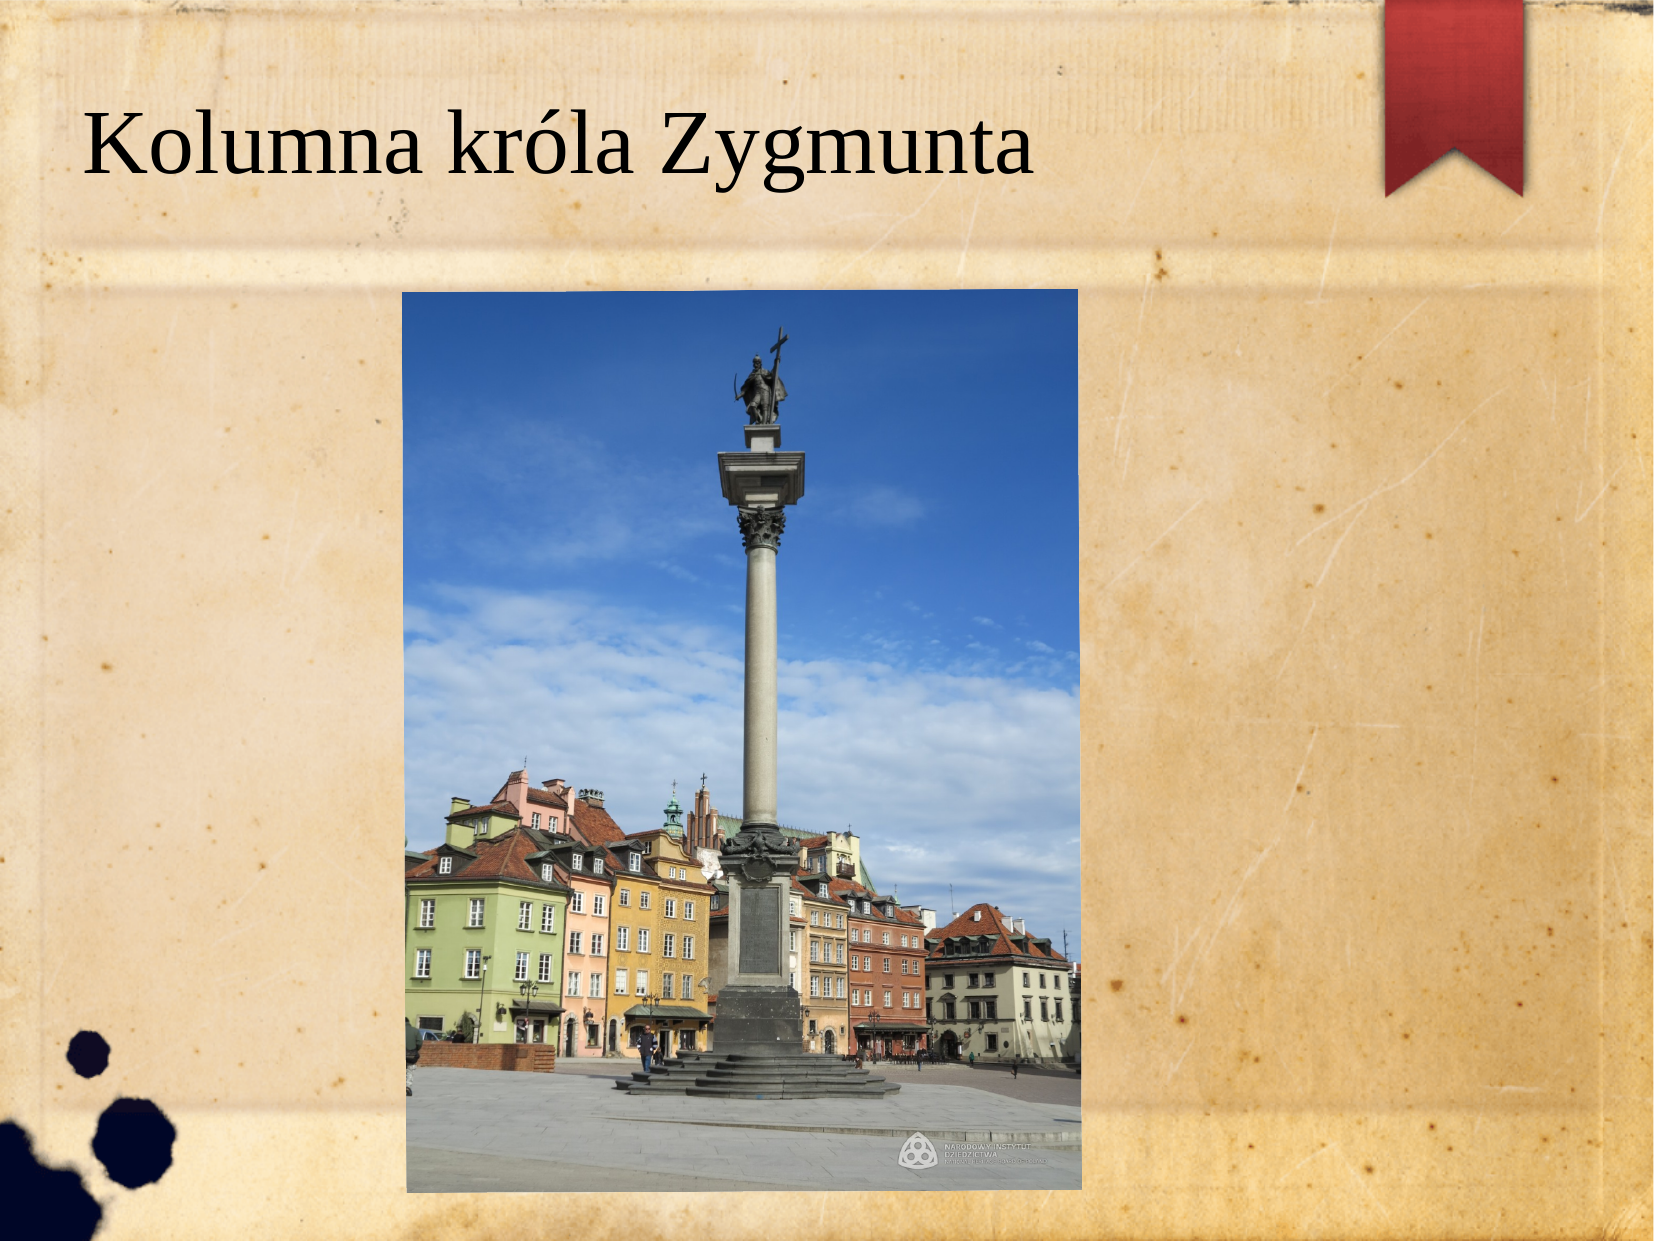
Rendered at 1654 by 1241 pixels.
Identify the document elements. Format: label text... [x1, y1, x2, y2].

title Kolumna króla Zygmunta [82, 49, 1347, 237]
picture [0, 0, 1654, 1241]
